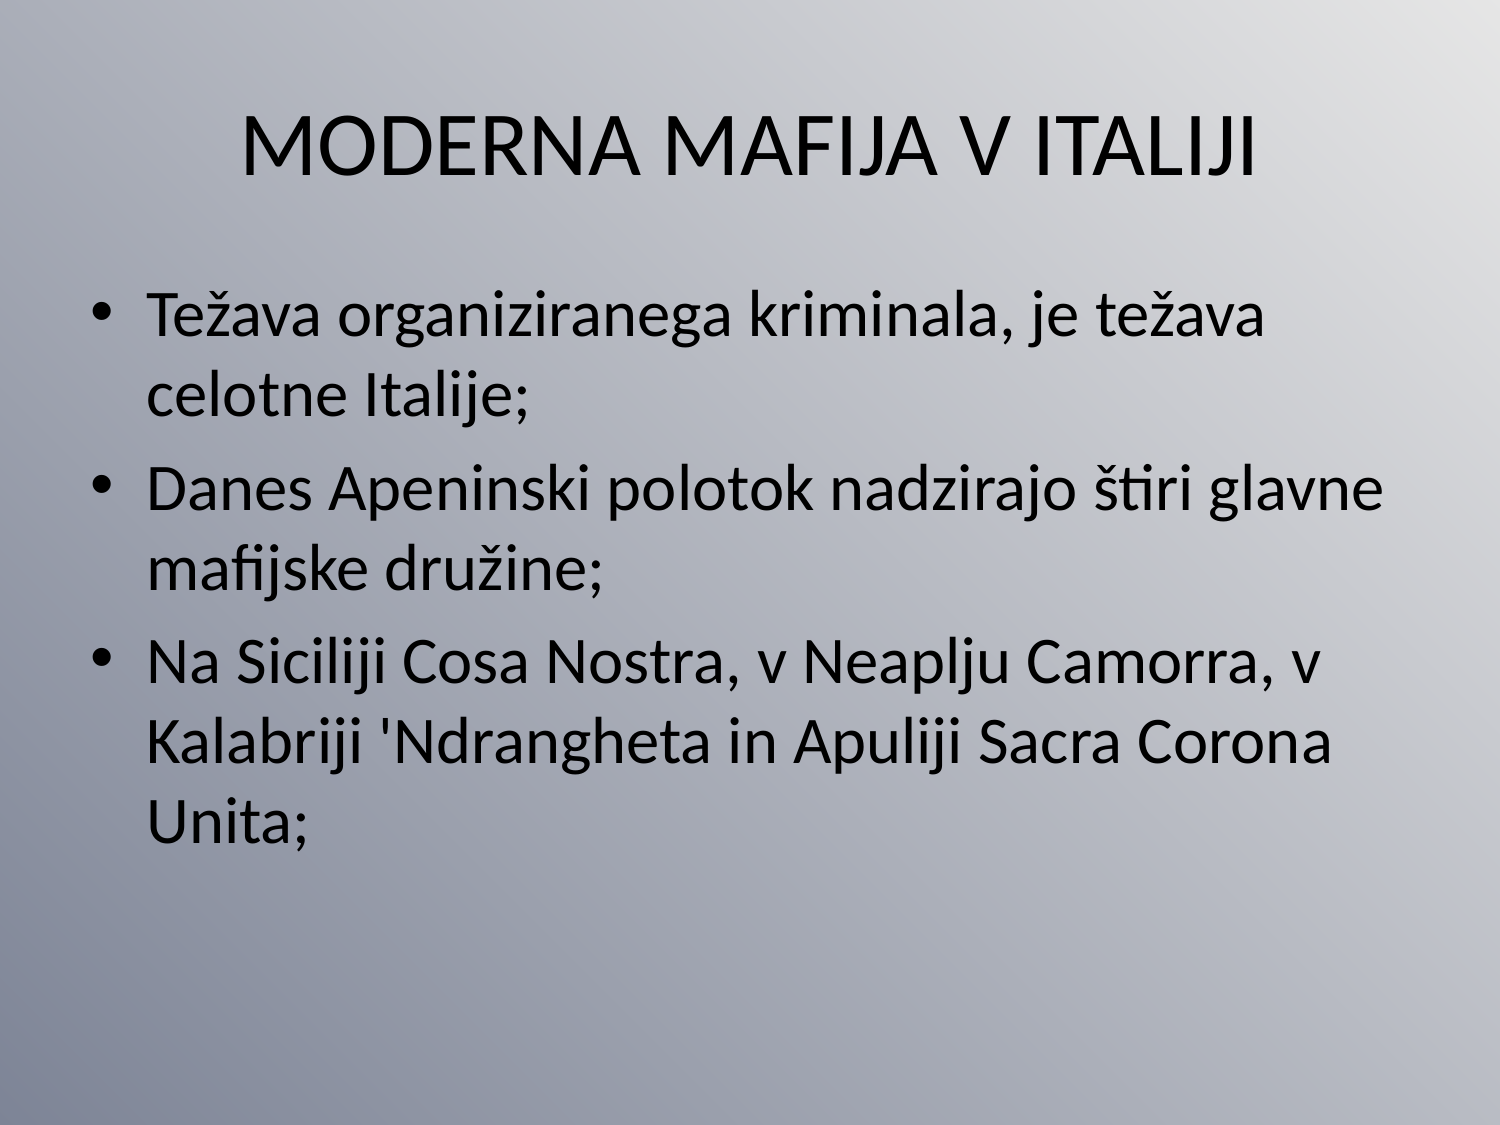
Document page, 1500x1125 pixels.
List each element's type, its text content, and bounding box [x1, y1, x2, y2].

list Težava organiziranega kriminala, je težava celotne Italije; Danes Apeninski polotok nadzirajo štiri glavne mafijske družine; Na Siciliji Cosa Nostra, v Neaplju Camorra, v Kalabriji 'Ndrangheta in Apuliji Sacra Corona Unita; [75, 262, 1436, 1071]
title MODERNA MAFIJA V ITALIJI [75, 45, 1425, 233]
